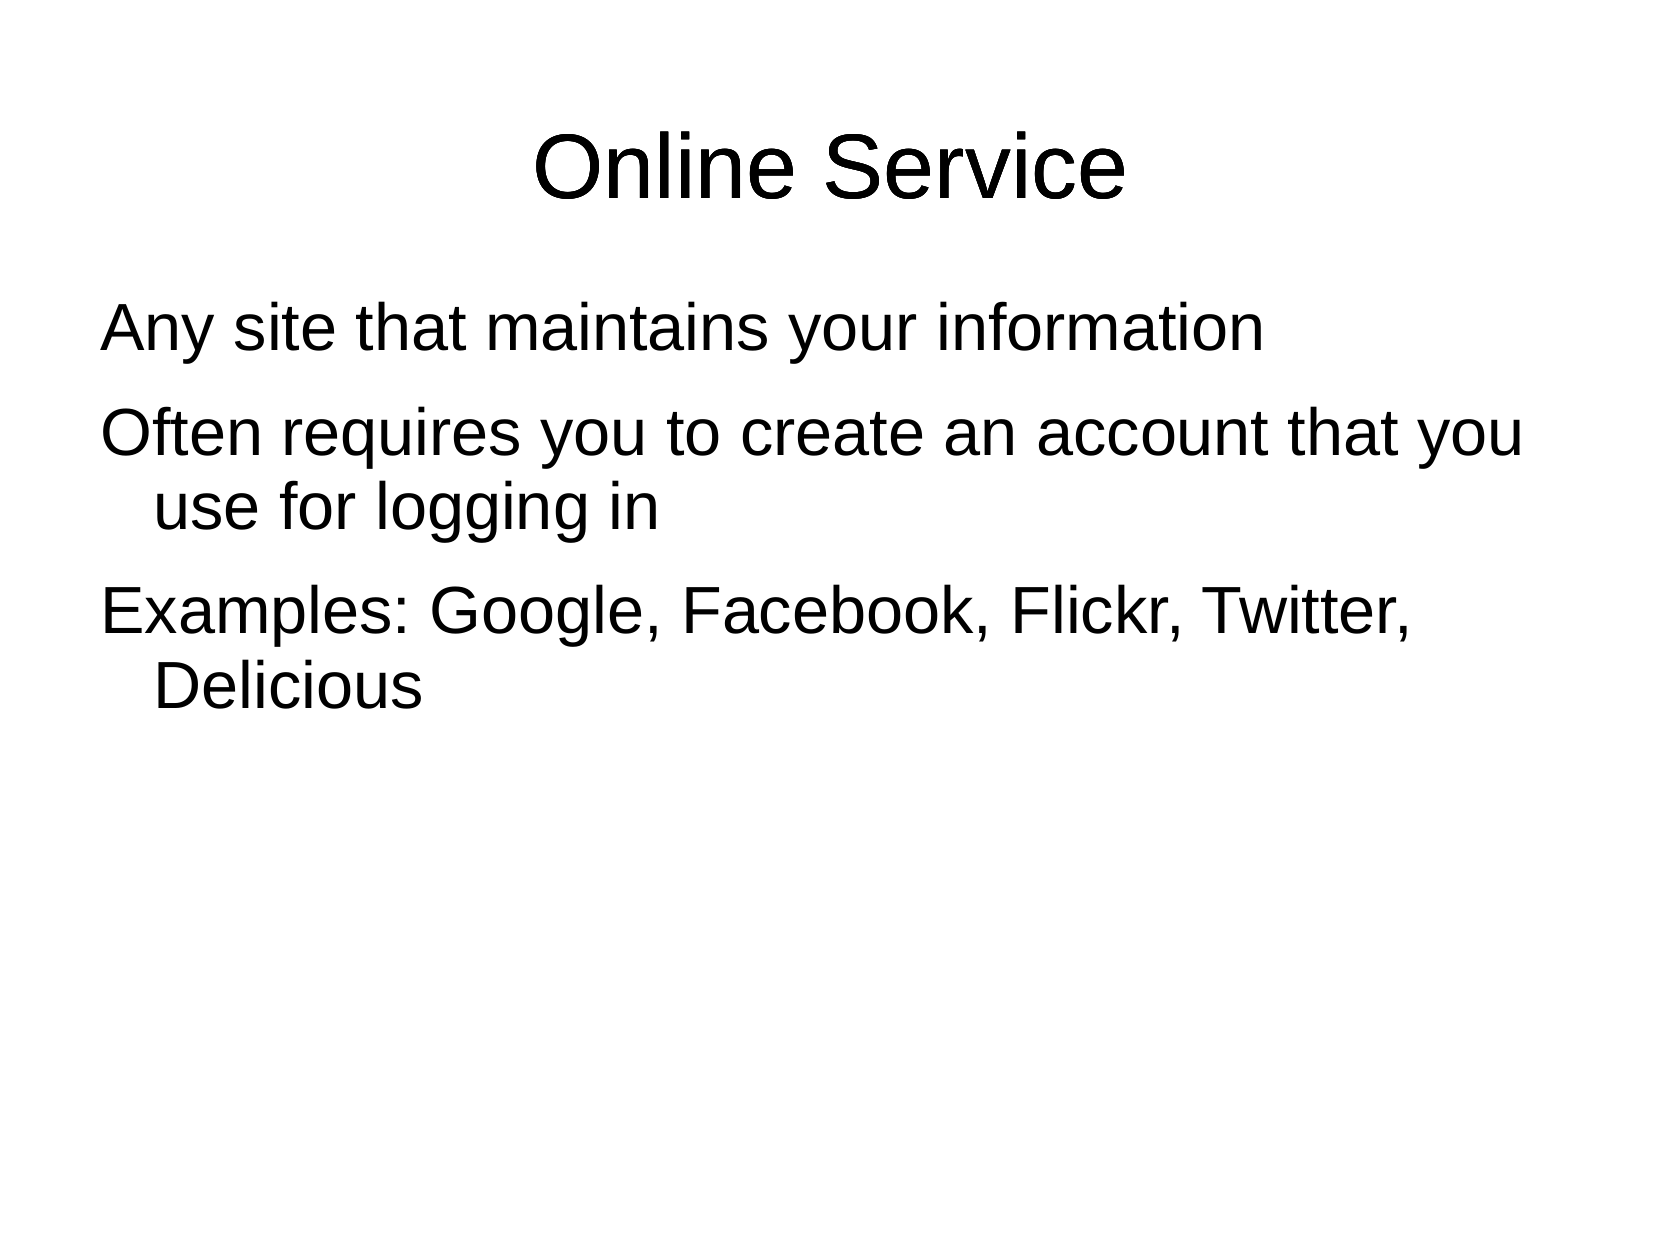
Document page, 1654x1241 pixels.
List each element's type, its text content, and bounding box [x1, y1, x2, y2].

title Online Service [86, 70, 1576, 263]
list Any site that maintains your information Often requires you to create an account that you use for logging in Examples: Google, Facebook, Flickr, Twitter, Delicious [82, 290, 1571, 724]
